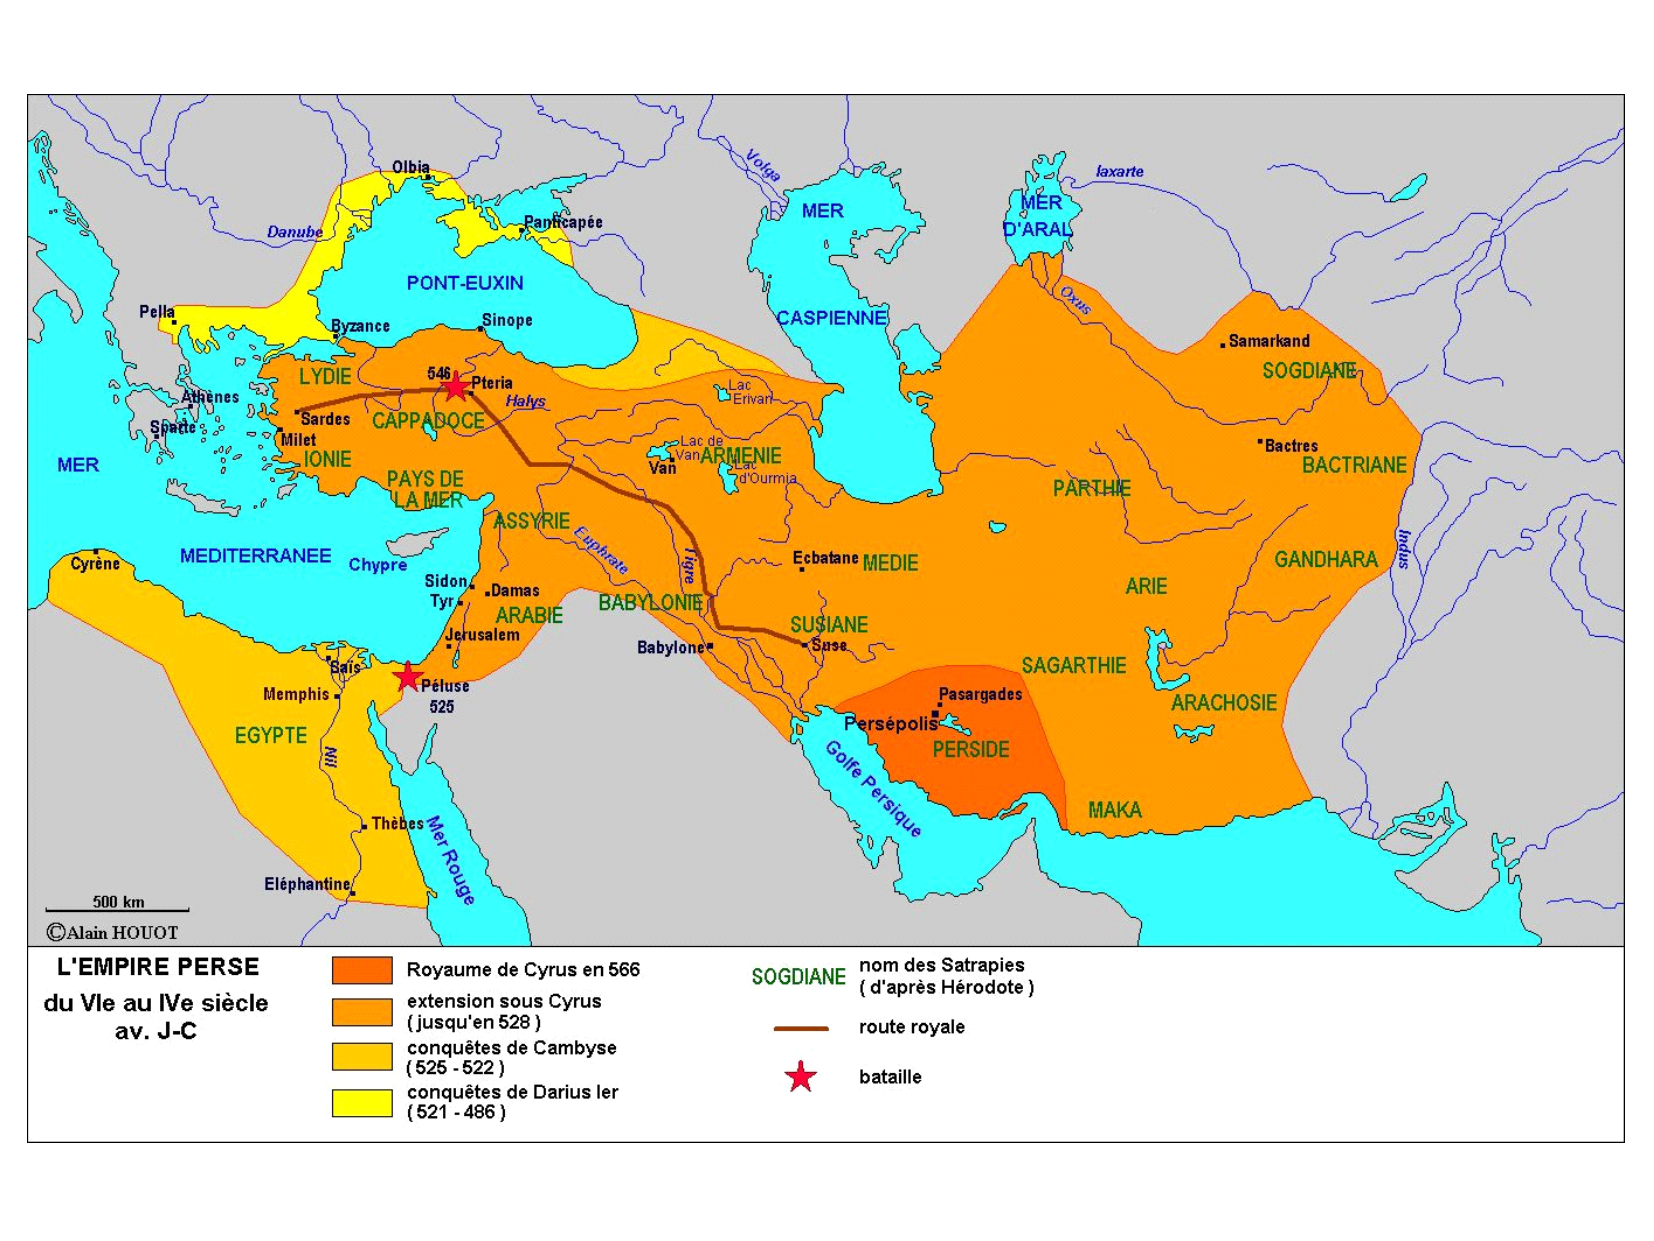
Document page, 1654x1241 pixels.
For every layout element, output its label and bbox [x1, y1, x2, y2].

picture [27, 94, 1625, 1144]
